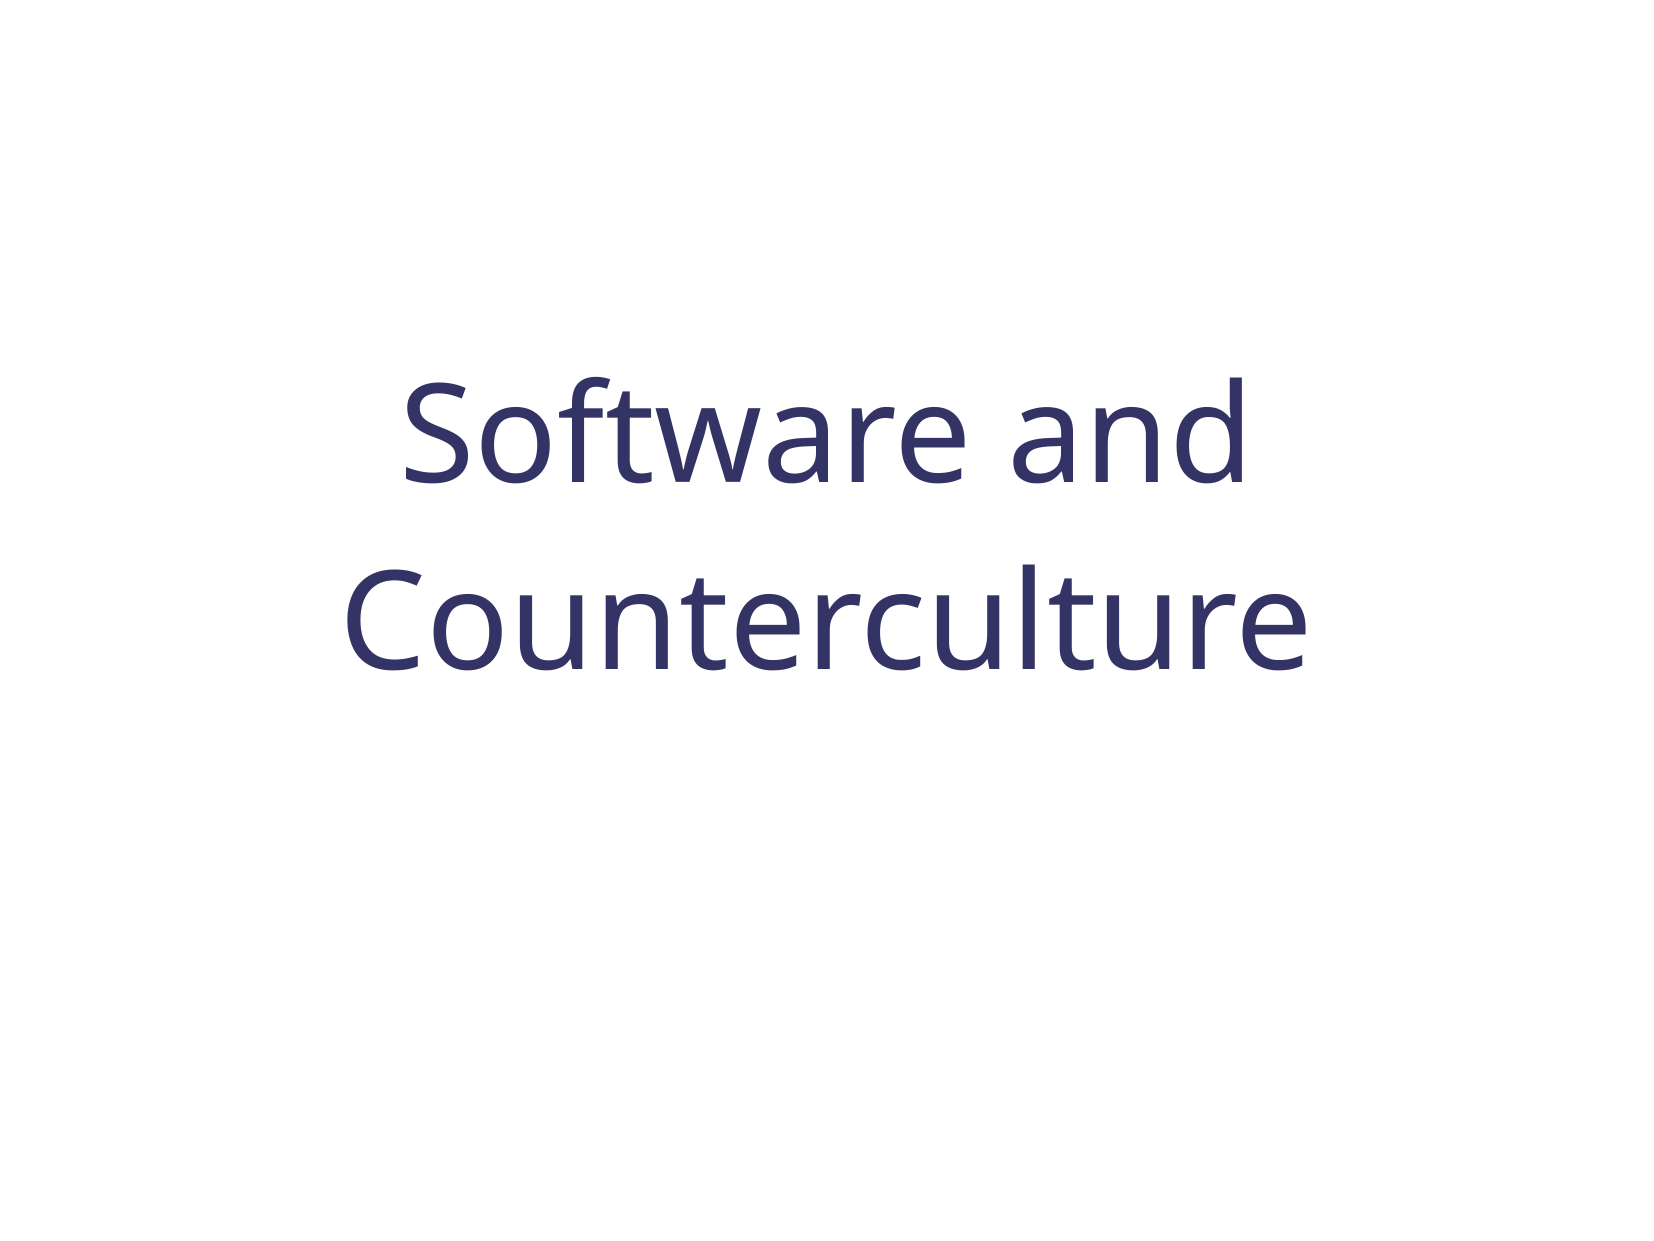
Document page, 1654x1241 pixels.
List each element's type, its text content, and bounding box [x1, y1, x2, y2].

title Software and Counterculture [82, 355, 1571, 690]
